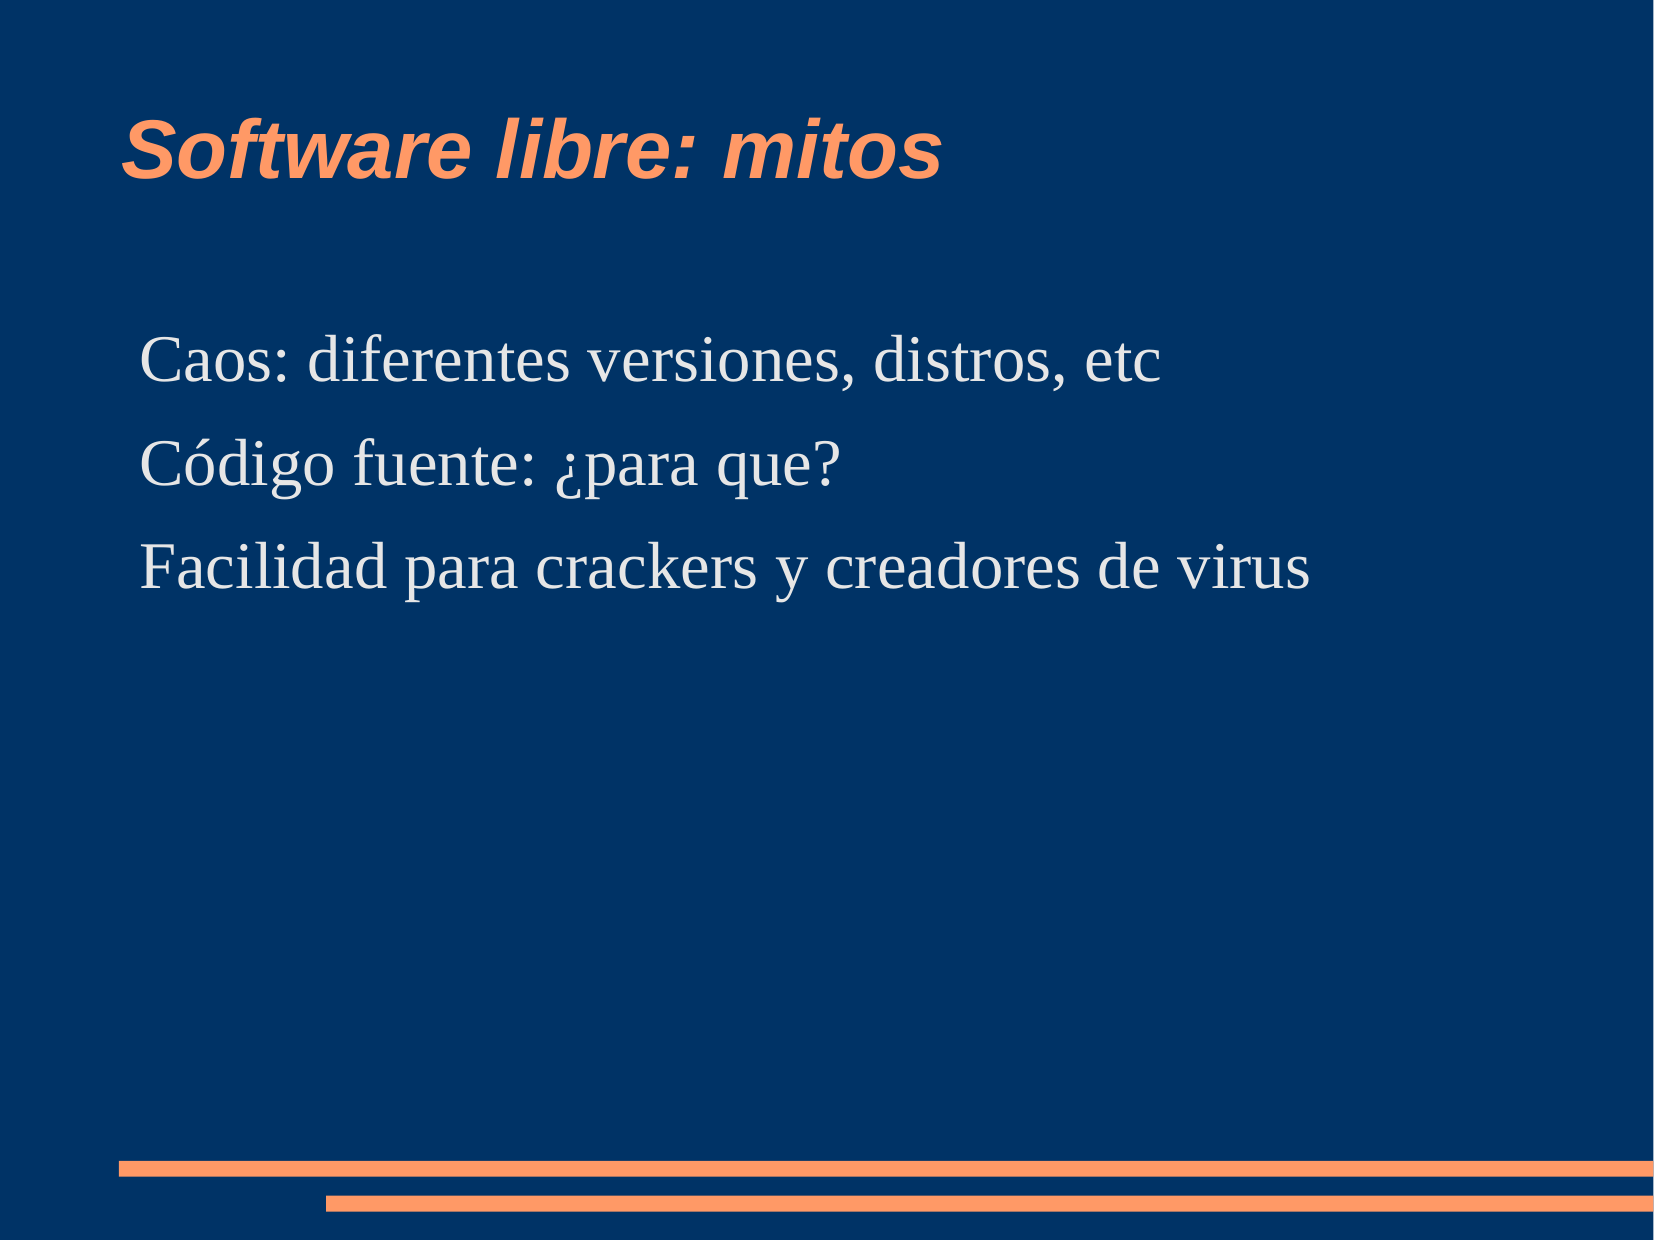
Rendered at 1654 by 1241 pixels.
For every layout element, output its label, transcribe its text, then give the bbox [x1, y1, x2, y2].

list Caos: diferentes versiones, distros, etc Código fuente: ¿para que? Facilidad para crackers y creadores de virus [121, 322, 1561, 1118]
title Software libre: mitos [121, 53, 1534, 246]
